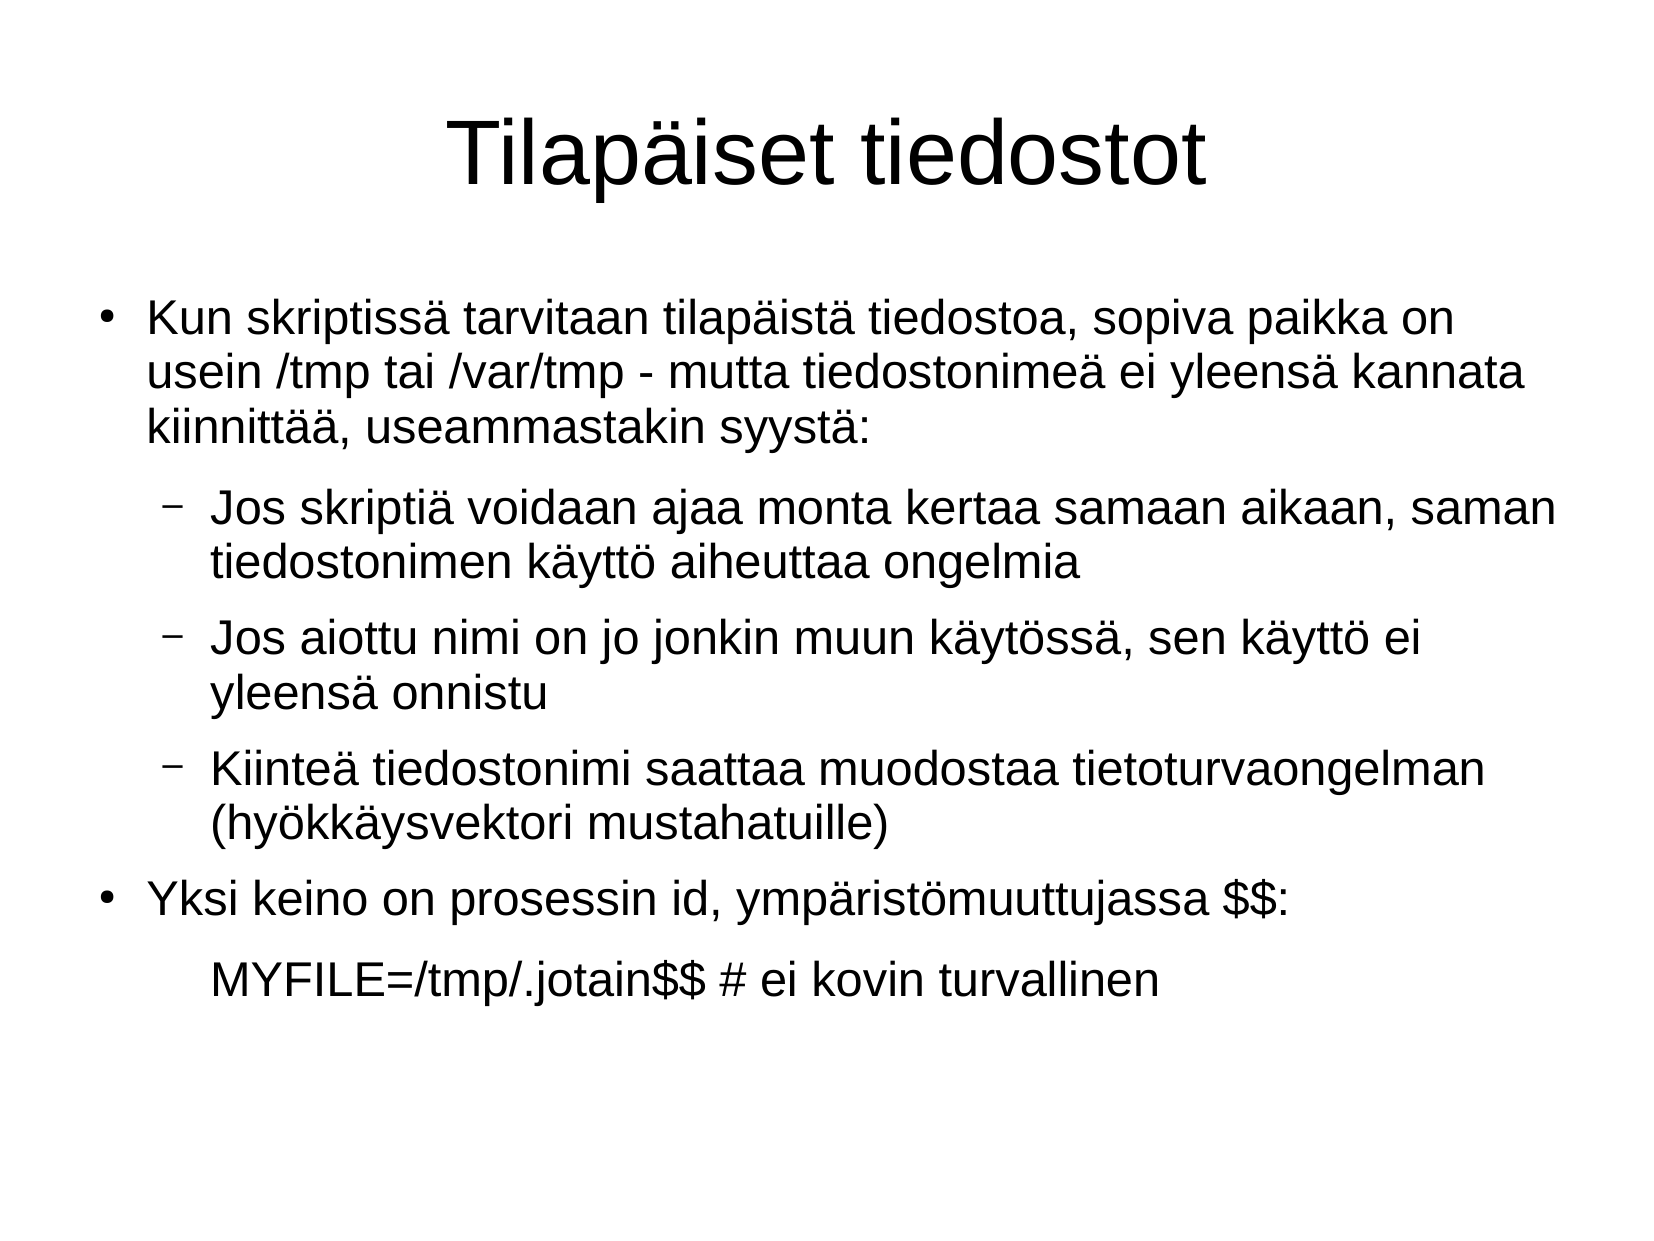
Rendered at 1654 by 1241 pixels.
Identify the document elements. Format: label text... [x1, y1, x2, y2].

list Kun skriptissä tarvitaan tilapäistä tiedostoa, sopiva paikka on usein /tmp tai /var/tmp - mutta tiedostonimeä ei yleensä kannata kiinnittää, useammastakin syystä: Jos skriptiä voidaan ajaa monta kertaa samaan aikaan, saman tiedostonimen käyttö aiheuttaa ongelmia Jos aiottu nimi on jo jonkin muun käytössä, sen käyttö ei yleensä onnistu Kiinteä tiedostonimi saattaa muodostaa tietoturvaongelman (hyökkäysvektori mustahatuille) Yksi keino on prosessin id, ympäristömuuttujassa $$: MYFILE=/tmp/.jotain$$ # ei kovin turvallinen [82, 290, 1571, 1010]
title Tilapäiset tiedostot [82, 49, 1571, 257]
